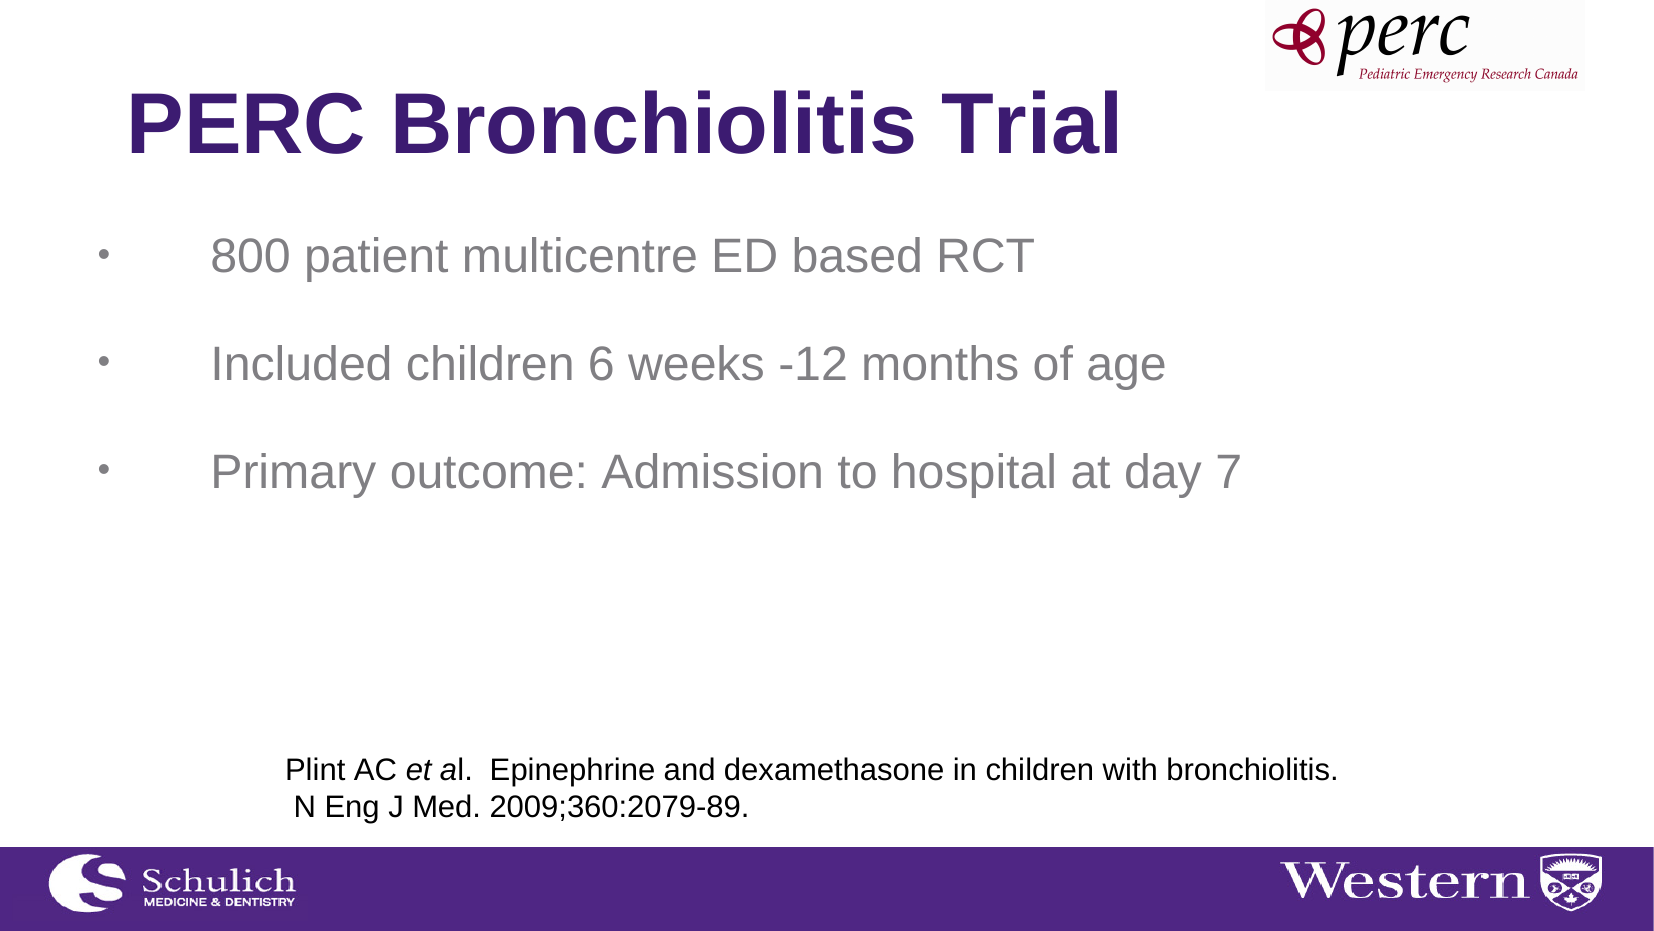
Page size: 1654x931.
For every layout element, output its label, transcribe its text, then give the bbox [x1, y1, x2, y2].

title PERC Bronchiolitis Trial [111, 41, 1654, 197]
list 800 patient multicentre ED based RCT Included children 6 weeks -12 months of age Primary outcome: Admission to hospital at day 7 [82, 217, 1571, 831]
picture [0, 0, 1654, 931]
text_box Plint AC et al. Epinephrine and dexamethasone in children with bronchiolitis. N Eng J Med. 2009;360:2079-89. [270, 741, 1363, 832]
